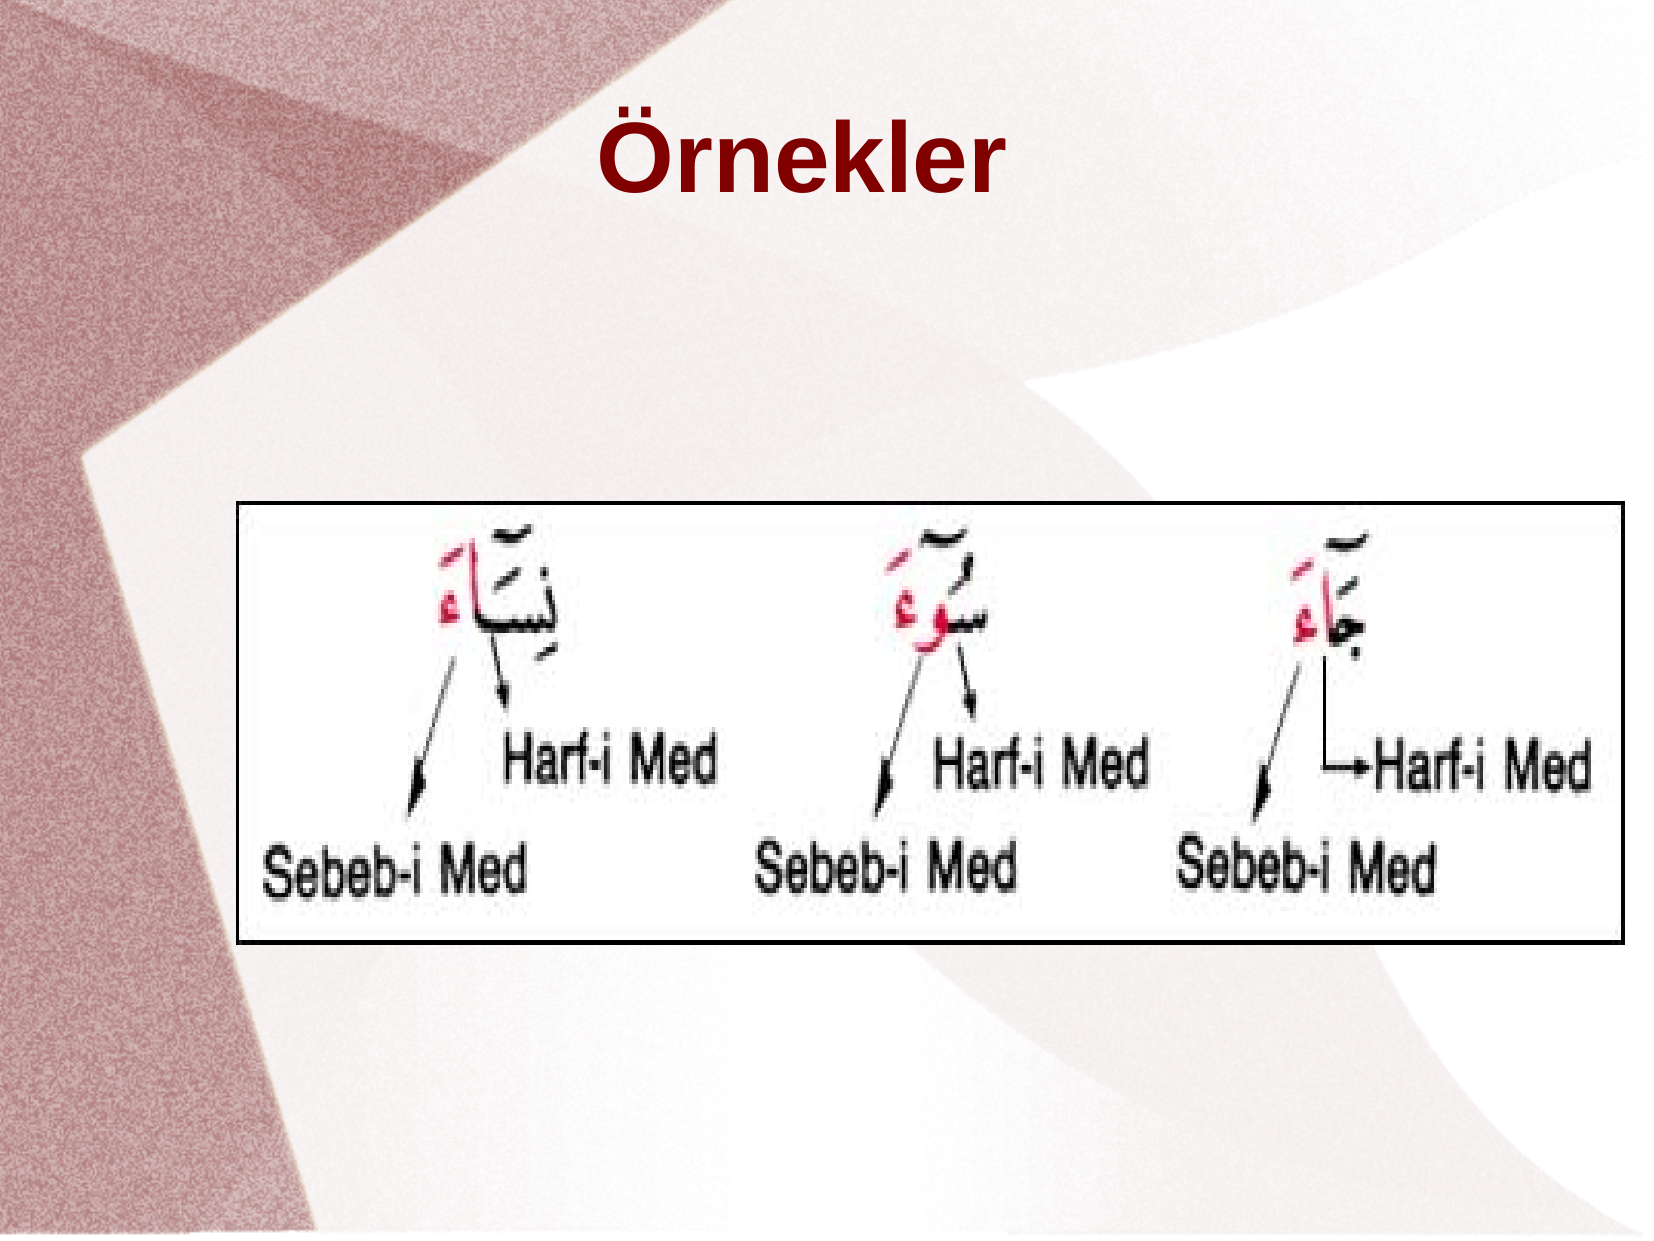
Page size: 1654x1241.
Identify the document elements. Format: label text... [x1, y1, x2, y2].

title Örnekler [596, 56, 1607, 250]
picture [236, 501, 1625, 945]
